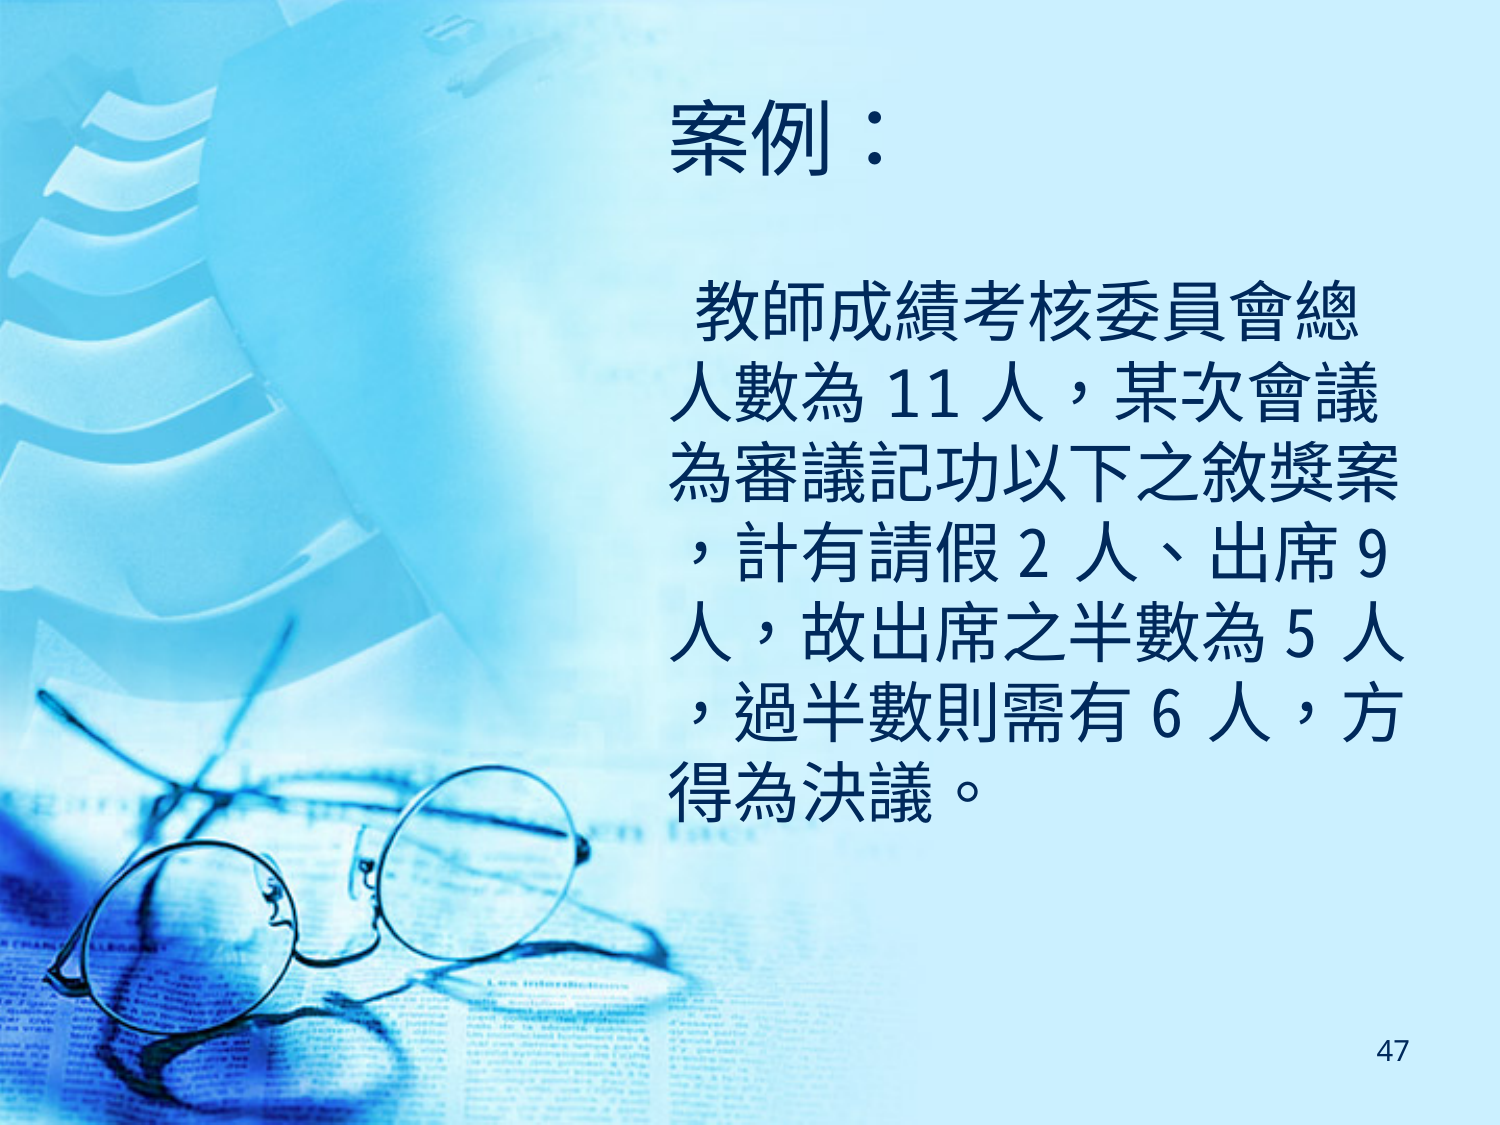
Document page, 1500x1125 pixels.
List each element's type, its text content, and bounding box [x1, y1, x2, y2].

picture [0, 0, 1500, 1125]
title 案例： [631, 42, 953, 231]
list 教師成績考核委員會總人數為11人，某次會議為審議記功以下之敘獎案，計有請假2人、出席9人，故出席之半數為5人，過半數則需有6人，方得為決議。 [596, 262, 1426, 1005]
